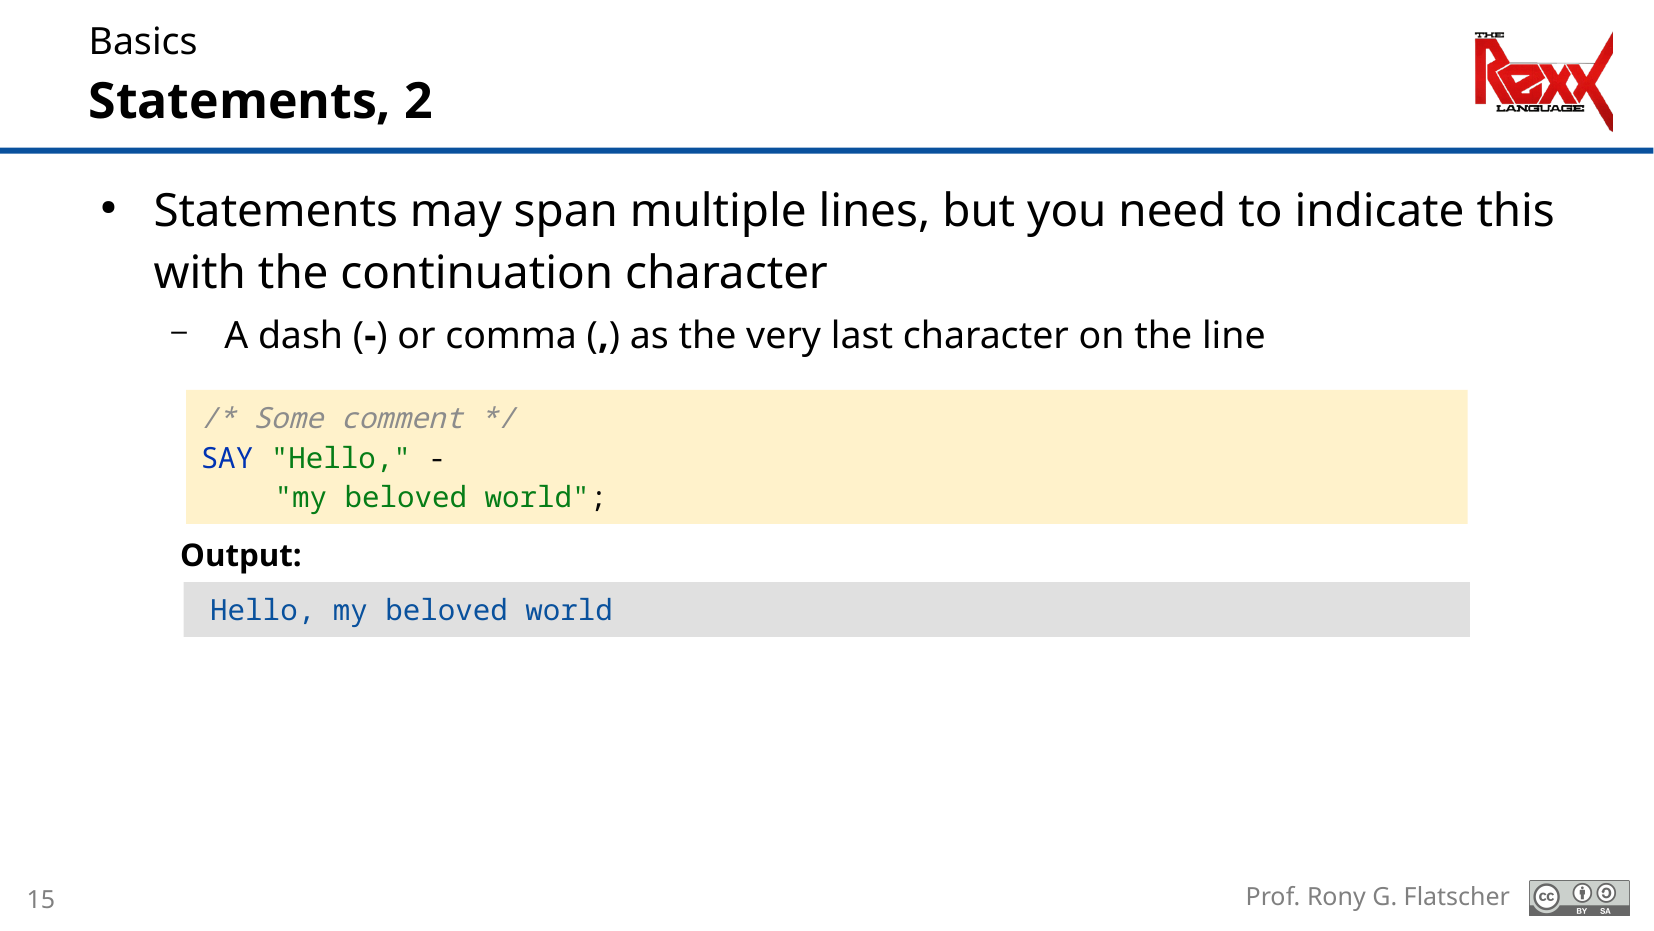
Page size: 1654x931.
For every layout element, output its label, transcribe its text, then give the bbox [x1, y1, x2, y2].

text_box Output: [165, 525, 331, 582]
list Statements may span multiple lines, but you need to indicate this with the continuation character A dash (-) or comma (,) as the very last character on the line [82, 177, 1571, 384]
text_box /* Some comment */ SAY "Hello," - "my beloved world"; [186, 389, 1468, 519]
text_box Hello, my beloved world [183, 582, 1470, 636]
title Basics Statements, 2 [29, 0, 1654, 148]
